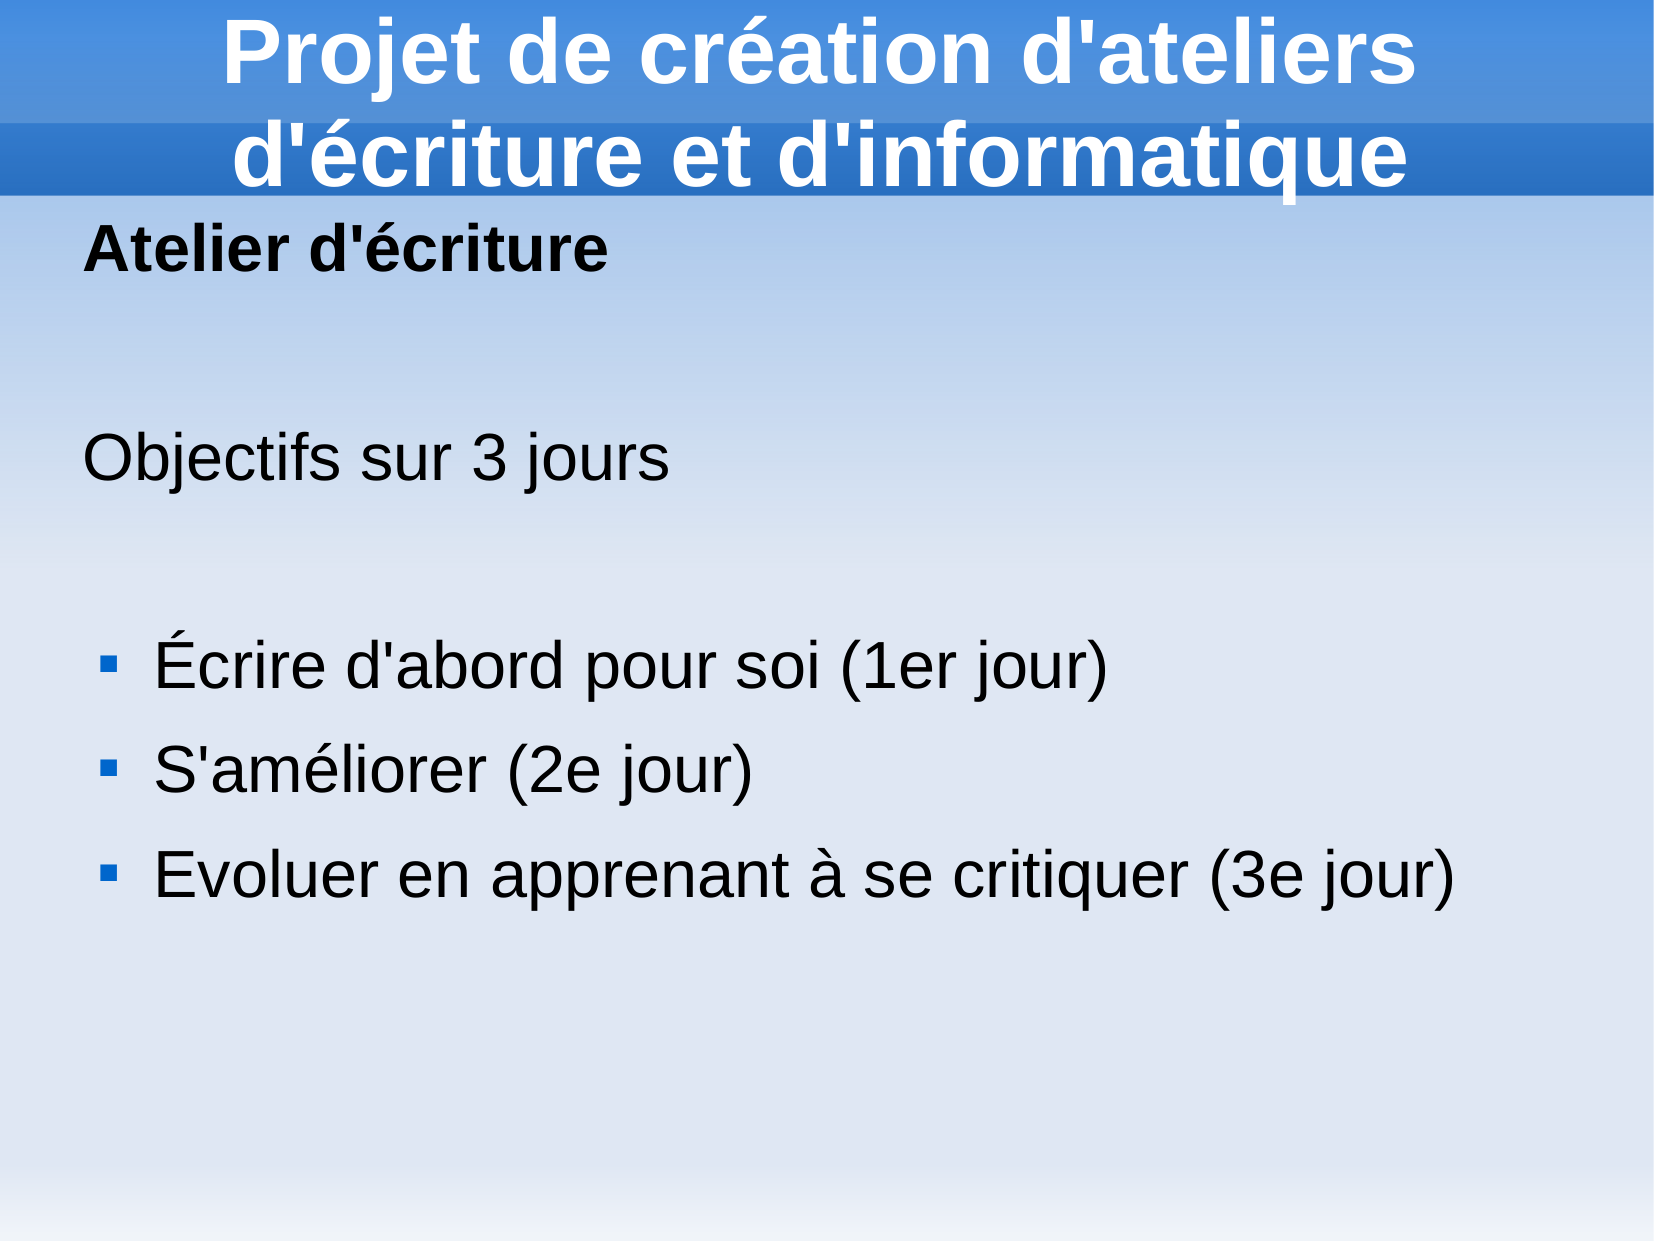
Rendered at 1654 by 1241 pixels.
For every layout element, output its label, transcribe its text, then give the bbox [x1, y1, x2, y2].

list Atelier d'écriture Objectifs sur 3 jours Écrire d'abord pour soi (1er jour) S'améliorer (2e jour) Evoluer en apprenant à se critiquer (3e jour) [82, 210, 1571, 1030]
picture [0, 0, 1654, 1241]
title Projet de création d'ateliers d'écriture et d'informatique [76, 0, 1565, 208]
